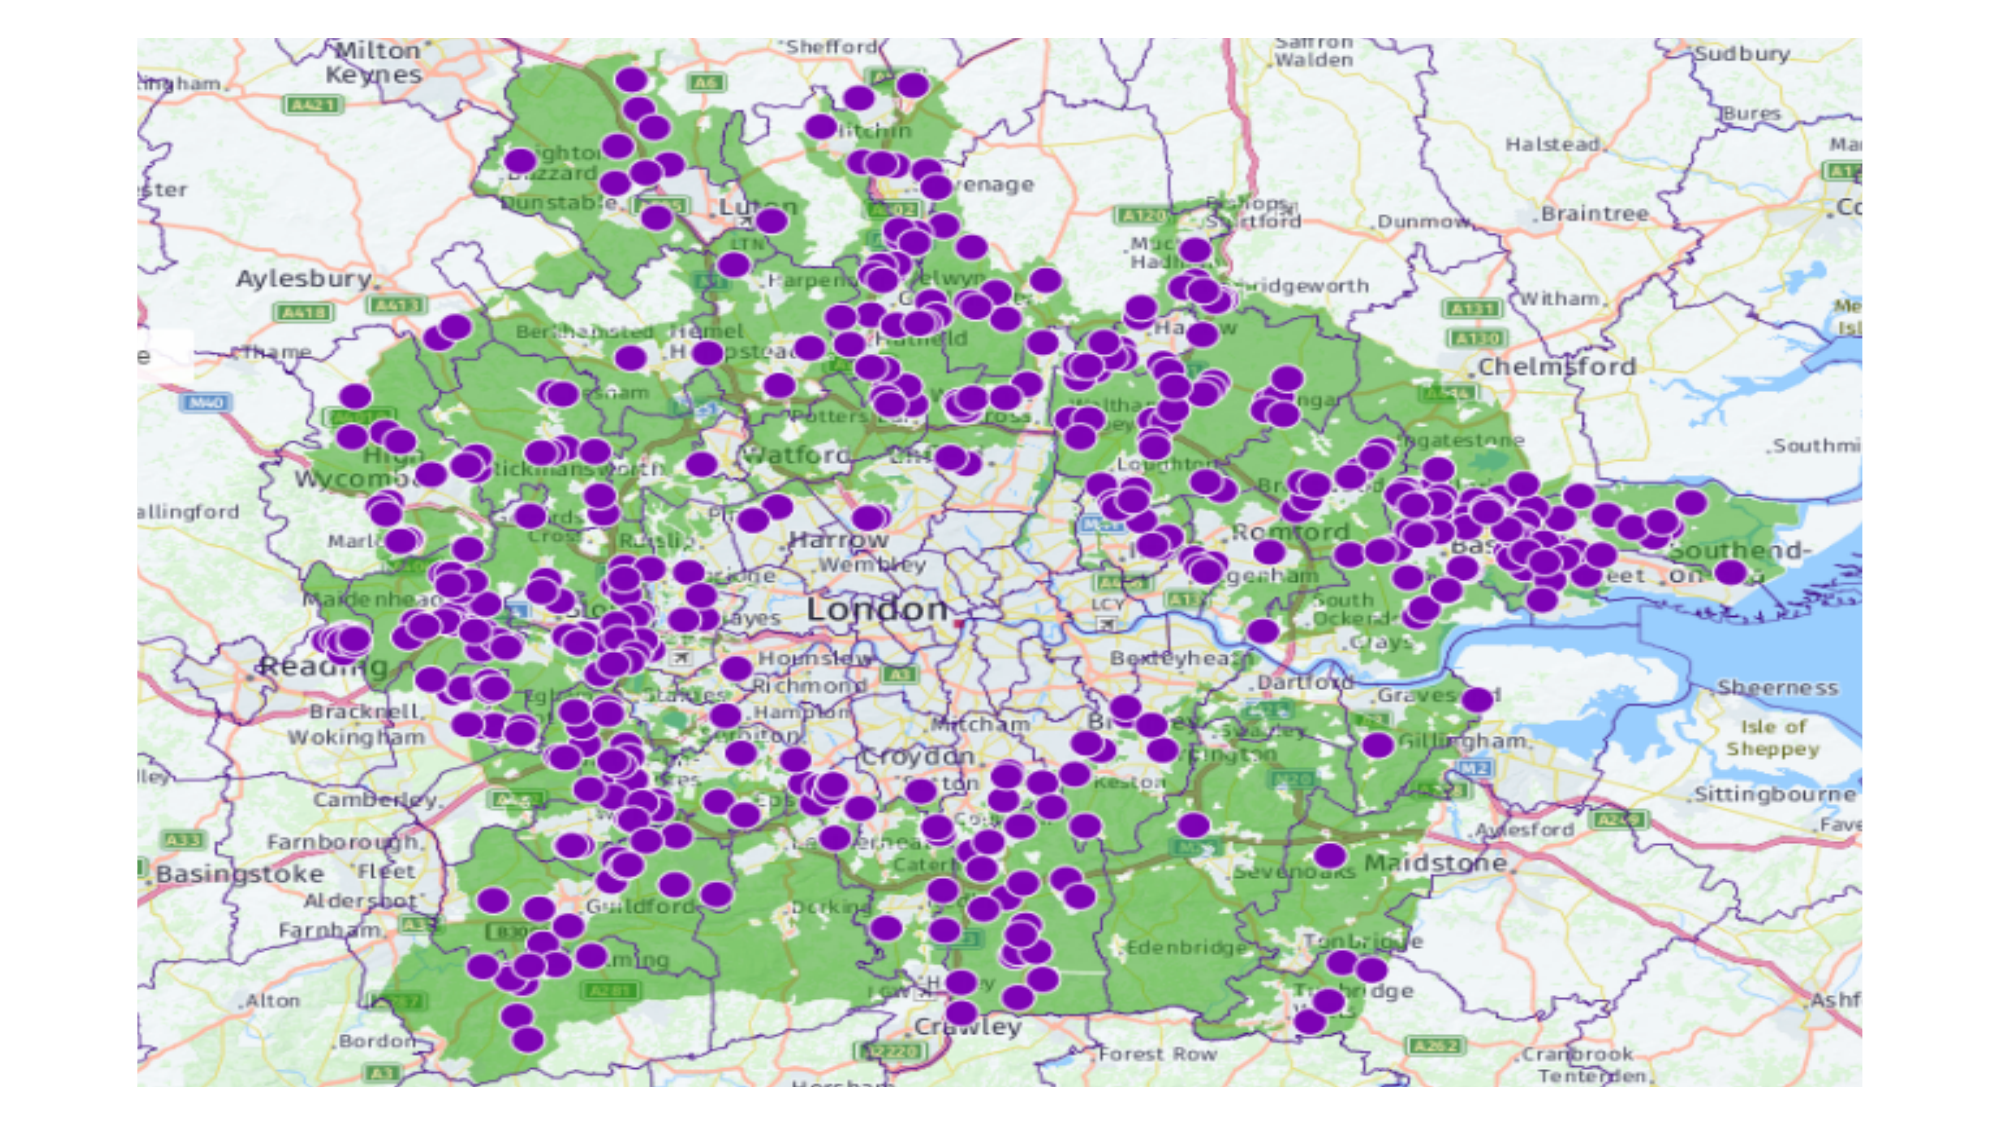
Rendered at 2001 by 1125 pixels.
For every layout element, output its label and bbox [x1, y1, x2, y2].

picture [137, 38, 1863, 1087]
